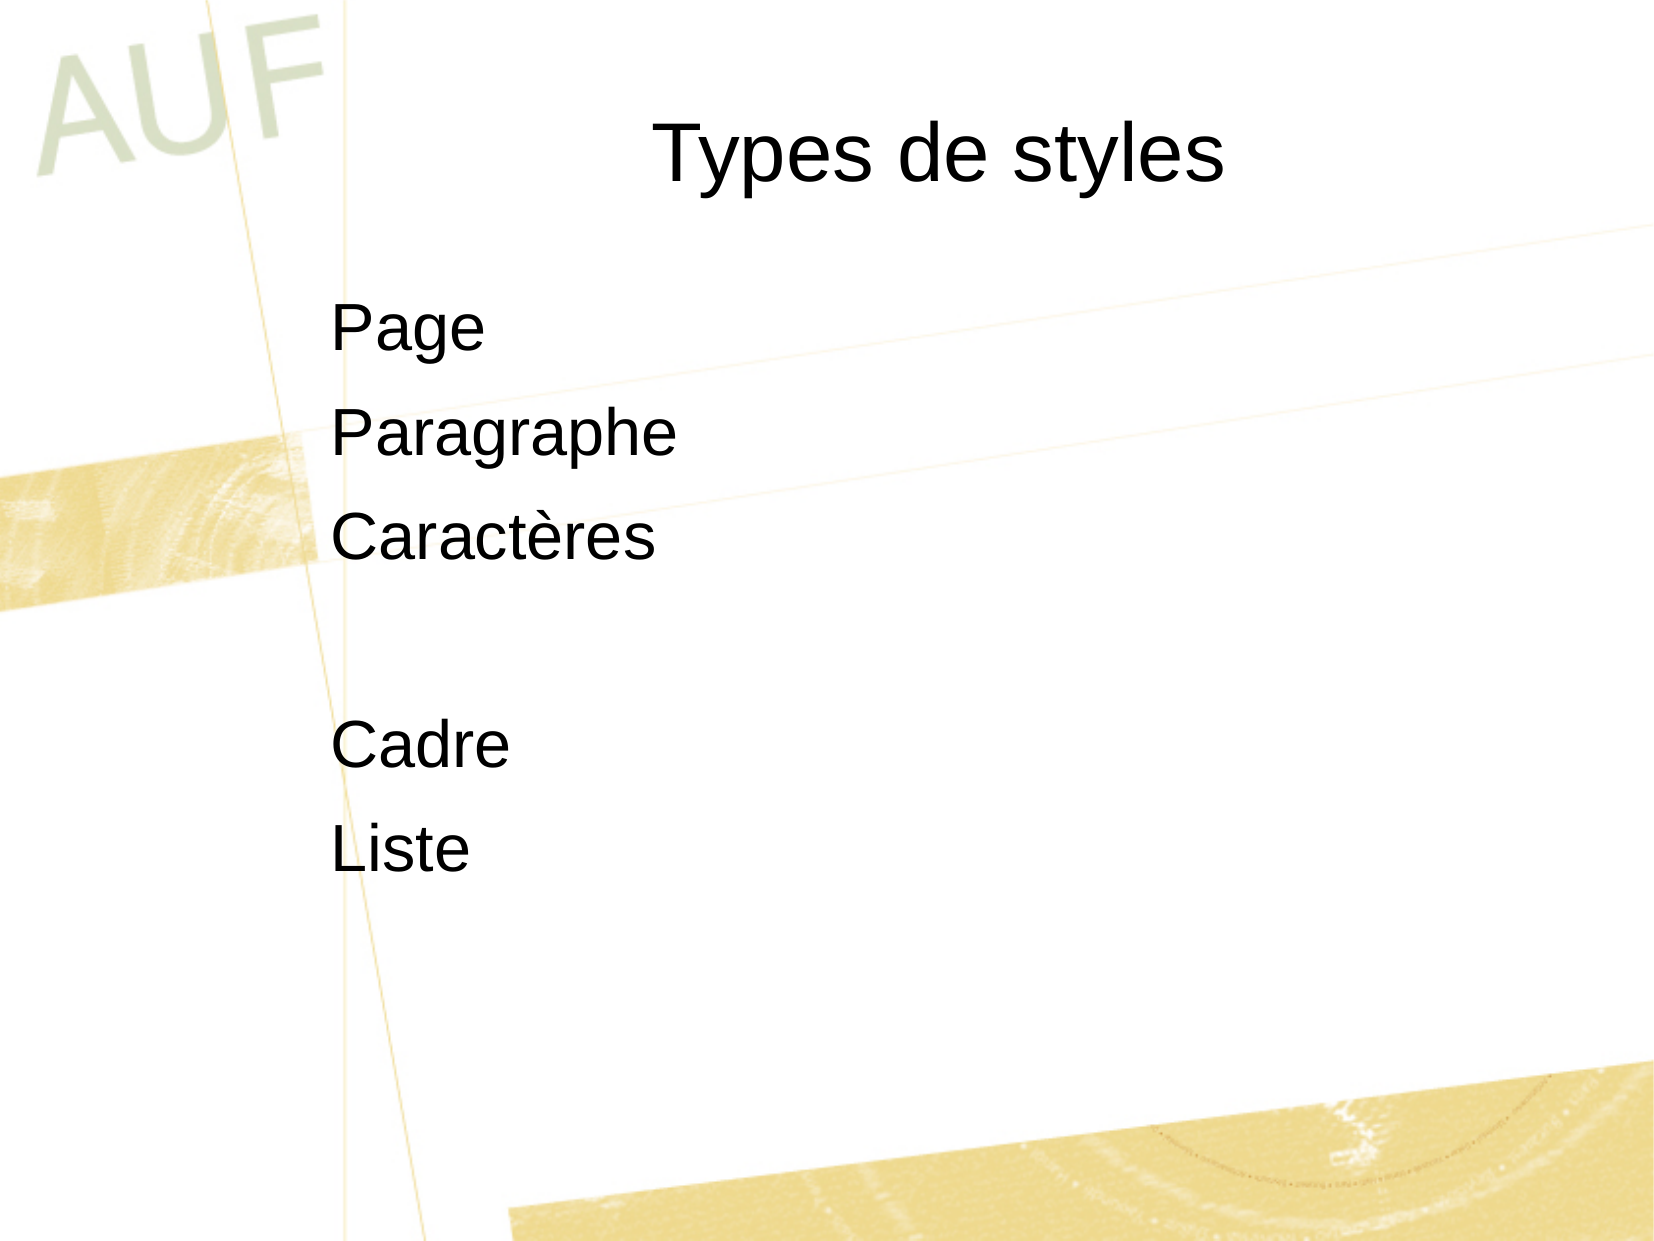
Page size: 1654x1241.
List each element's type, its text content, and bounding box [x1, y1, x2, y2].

list Page Paragraphe Caractères Cadre Liste [82, 290, 1571, 1094]
picture [0, 0, 1654, 1241]
title Types de styles [82, 56, 1571, 250]
